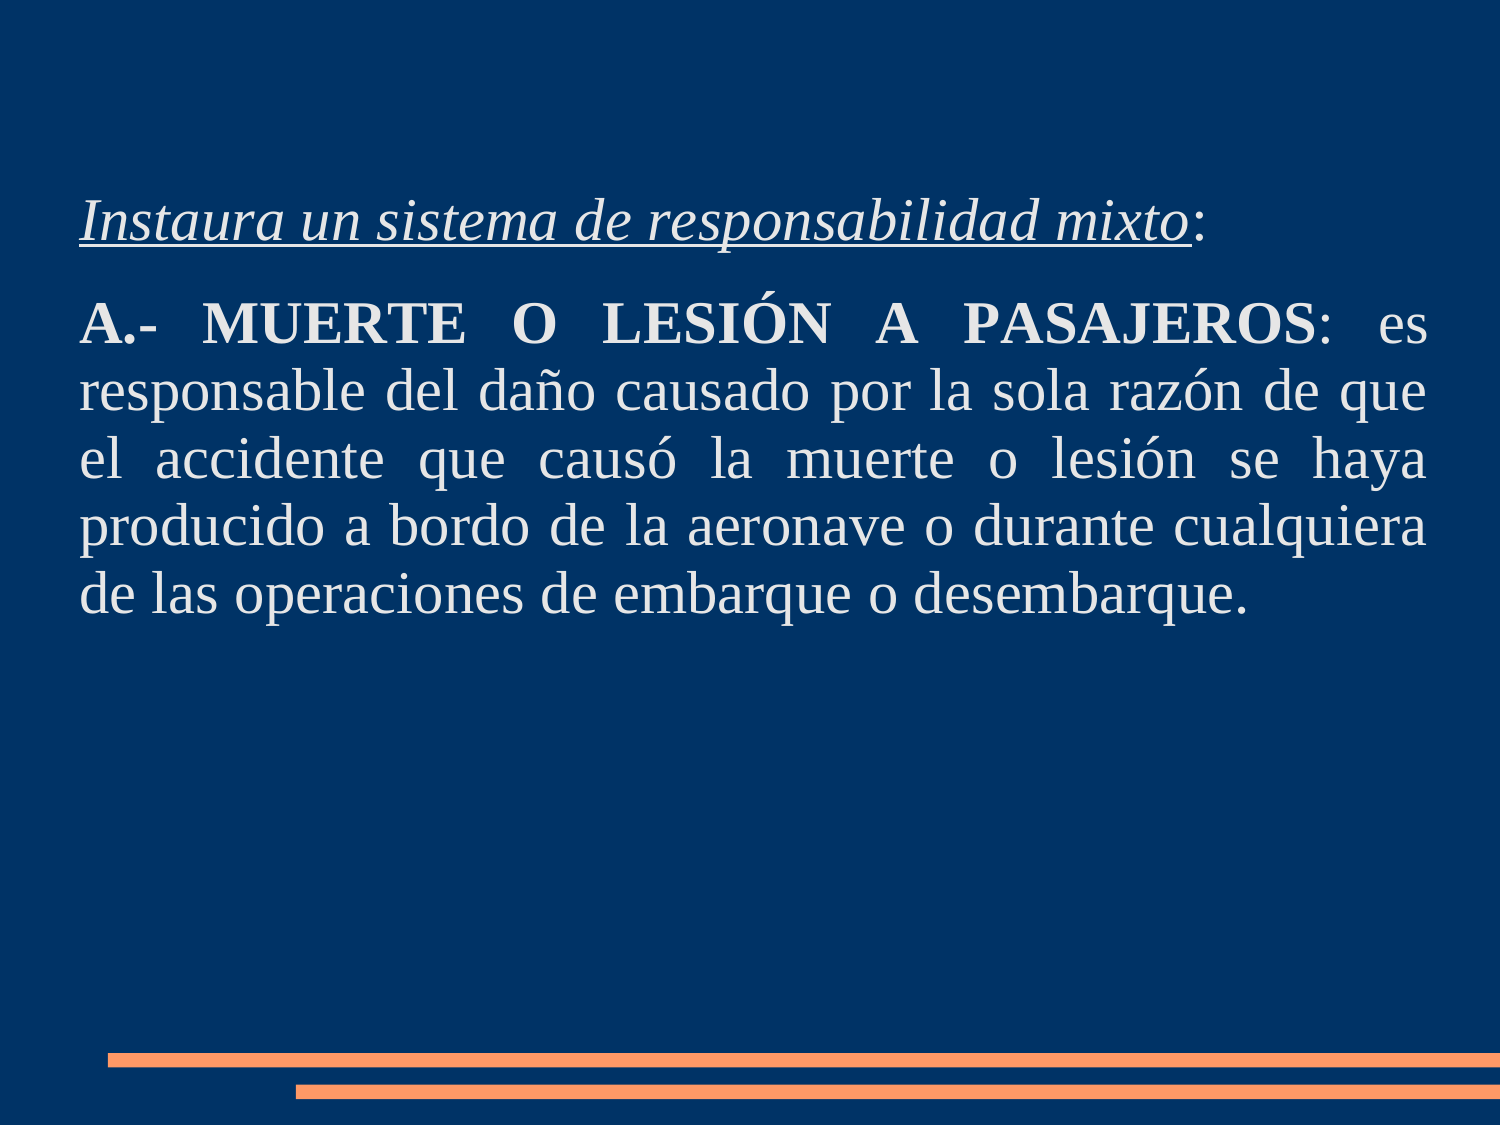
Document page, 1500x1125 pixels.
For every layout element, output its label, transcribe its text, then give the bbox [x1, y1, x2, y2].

list Instaura un sistema de responsabilidad mixto: A.- MUERTE O LESIÓN A PASAJEROS: es responsable del daño causado por la sola razón de que el accidente que causó la muerte o lesión se haya producido a bordo de la aeronave o durante cualquiera de las operaciones de embarque o desembarque. [79, 82, 1430, 737]
